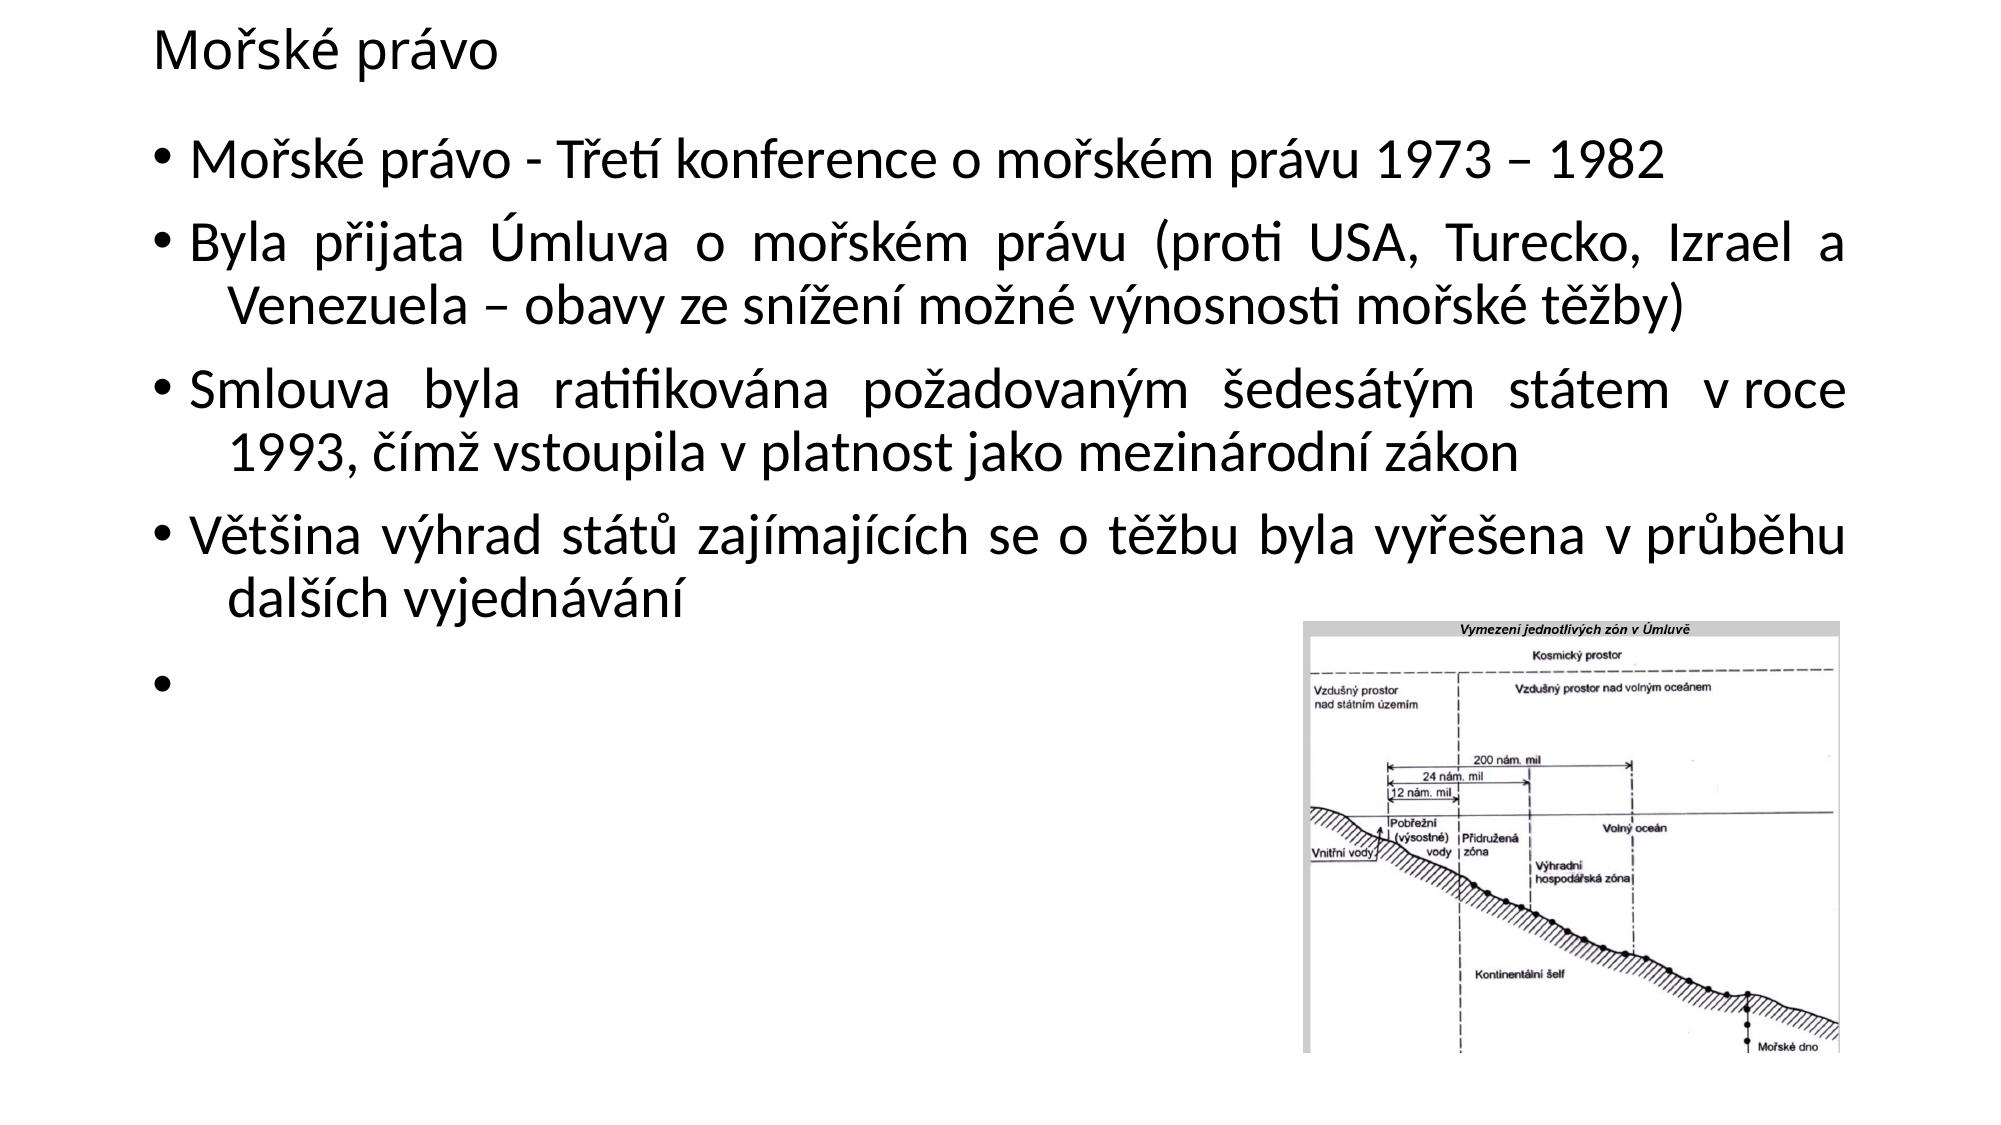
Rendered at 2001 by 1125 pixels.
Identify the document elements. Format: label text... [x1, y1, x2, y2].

picture [1303, 621, 1840, 1053]
title Mořské právo [137, 15, 1863, 90]
list Mořské právo - Třetí konference o mořském právu 1973 – 1982 Byla přijata Úmluva o mořském právu (proti USA, Turecko, Izrael a Venezuela – obavy ze snížení možné výnosnosti mořské těžby) Smlouva byla ratifikována požadovaným šedesátým státem v roce 1993, čímž vstoupila v platnost jako mezinárodní zákon Většina výhrad států zajímajících se o těžbu byla vyřešena v průběhu dalších vyjednávání [137, 120, 1863, 1110]
